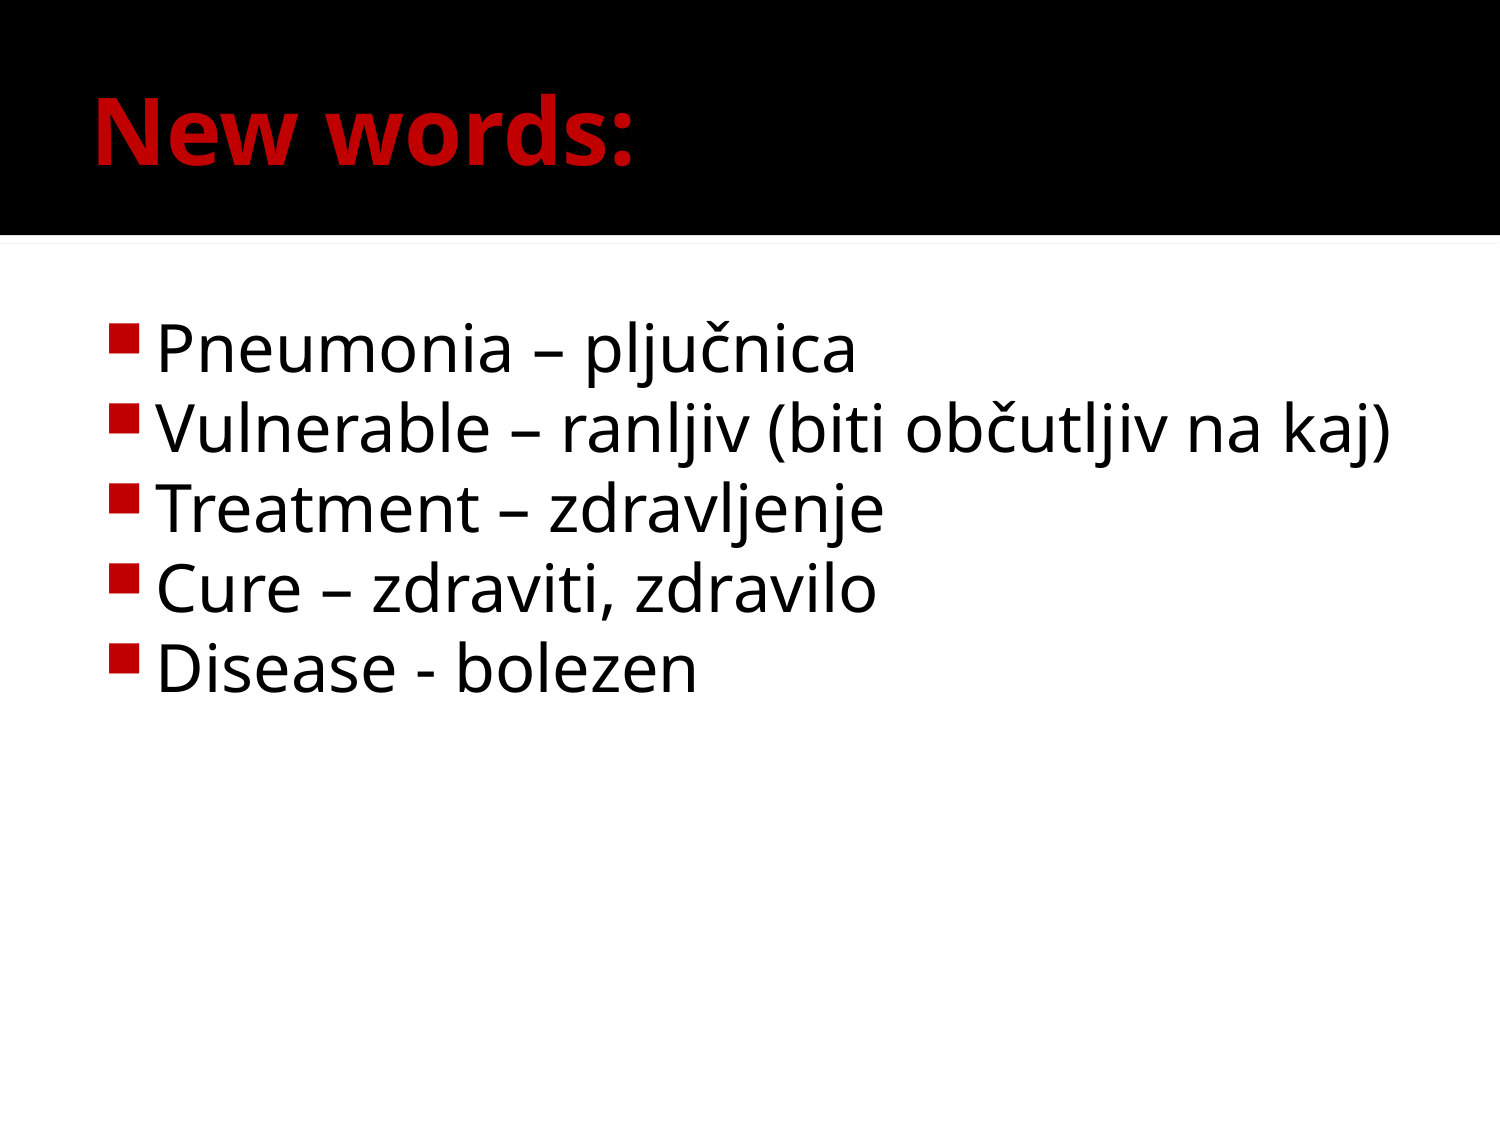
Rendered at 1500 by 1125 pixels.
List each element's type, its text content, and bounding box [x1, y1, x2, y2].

title New words: [75, 25, 1425, 231]
list Pneumonia – pljučnica Vulnerable – ranljiv (biti občutljiv na kaj) Treatment – zdravljenje Cure – zdraviti, zdravilo Disease - bolezen [75, 291, 1425, 1050]
